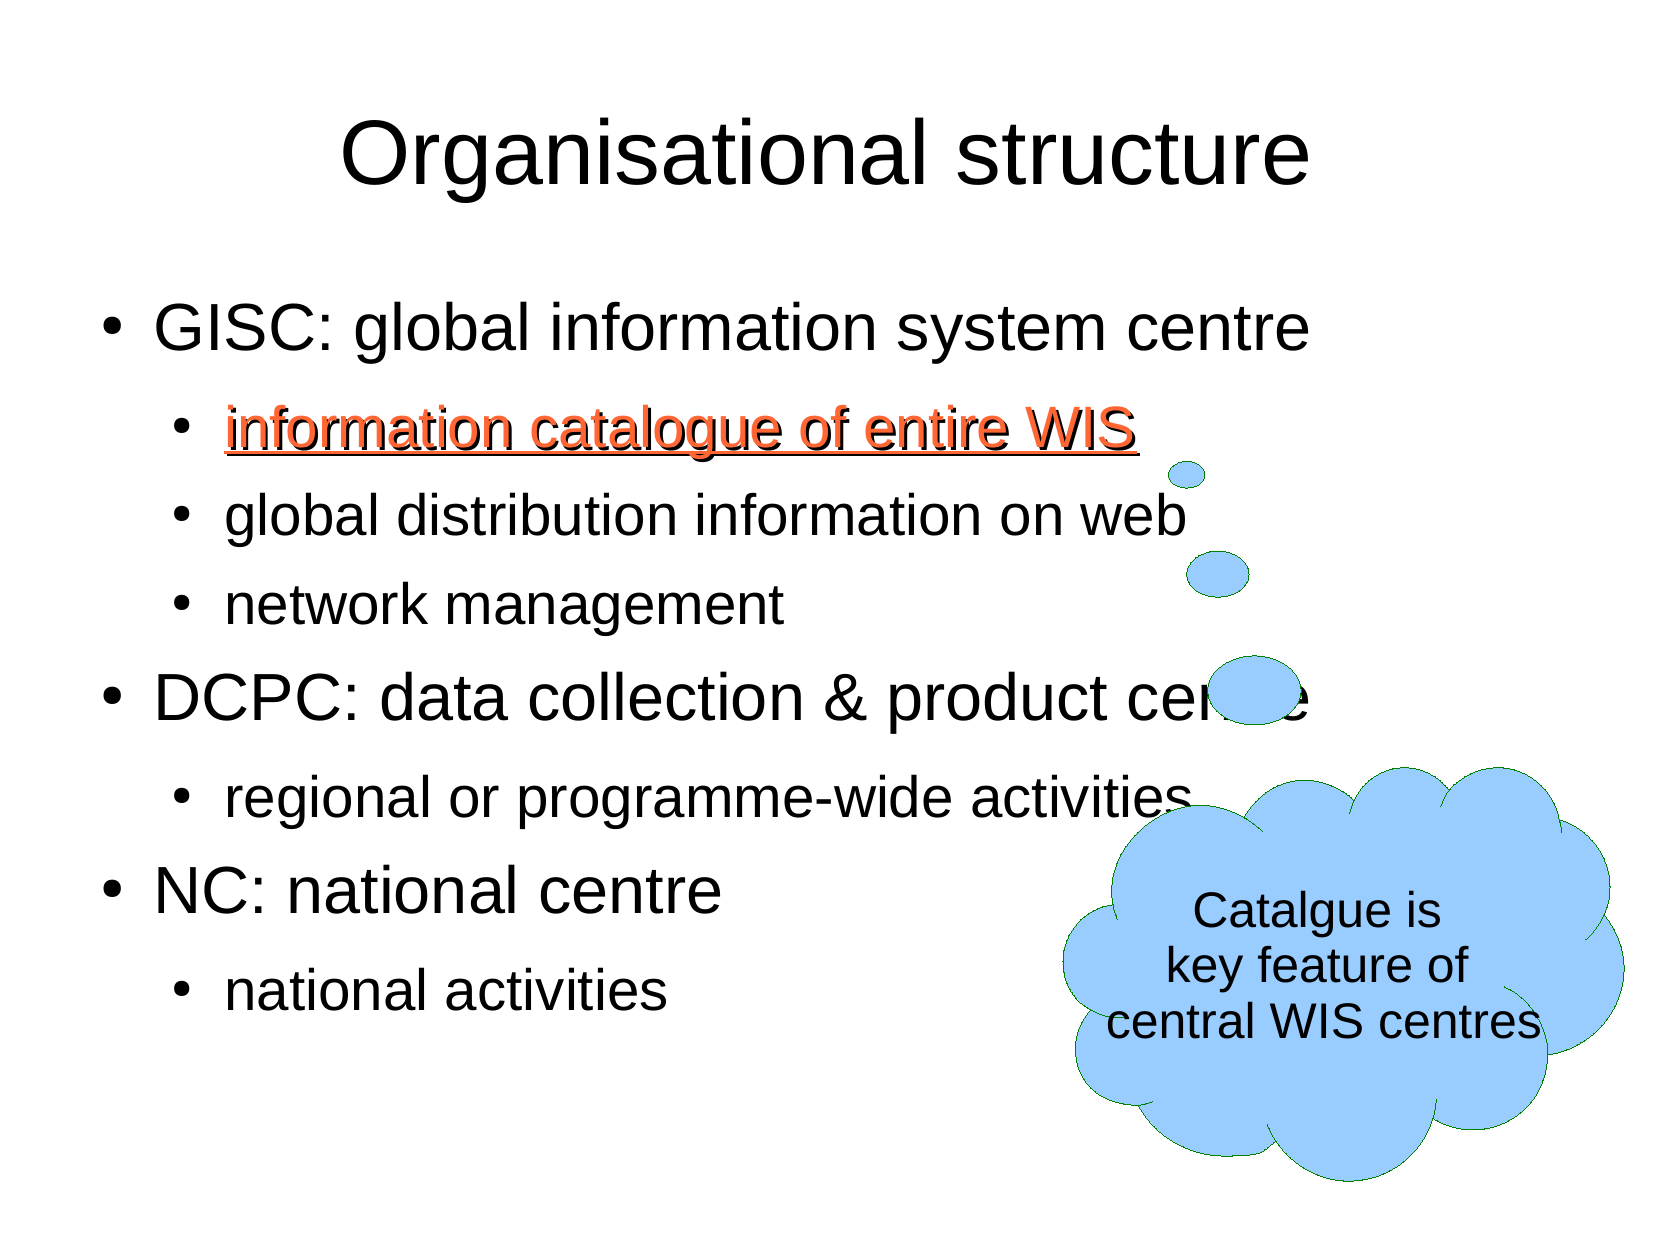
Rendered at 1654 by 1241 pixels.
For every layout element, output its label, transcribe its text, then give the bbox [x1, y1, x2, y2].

text_box Catalgue is key feature of central WIS centres [1062, 767, 1625, 1182]
text_box Catalgue is key feature of central WIS centres [1168, 461, 1205, 489]
title Organisational structure [82, 49, 1571, 257]
text_box Catalgue is key feature of central WIS centres [1207, 655, 1302, 725]
text_box Catalgue is key feature of central WIS centres [1186, 551, 1250, 598]
list GISC: global information system centre information catalogue of entire WIS global distribution information on web network management DCPC: data collection & product centre regional or programme-wide activities NC: national centre national activities [82, 290, 1571, 1109]
